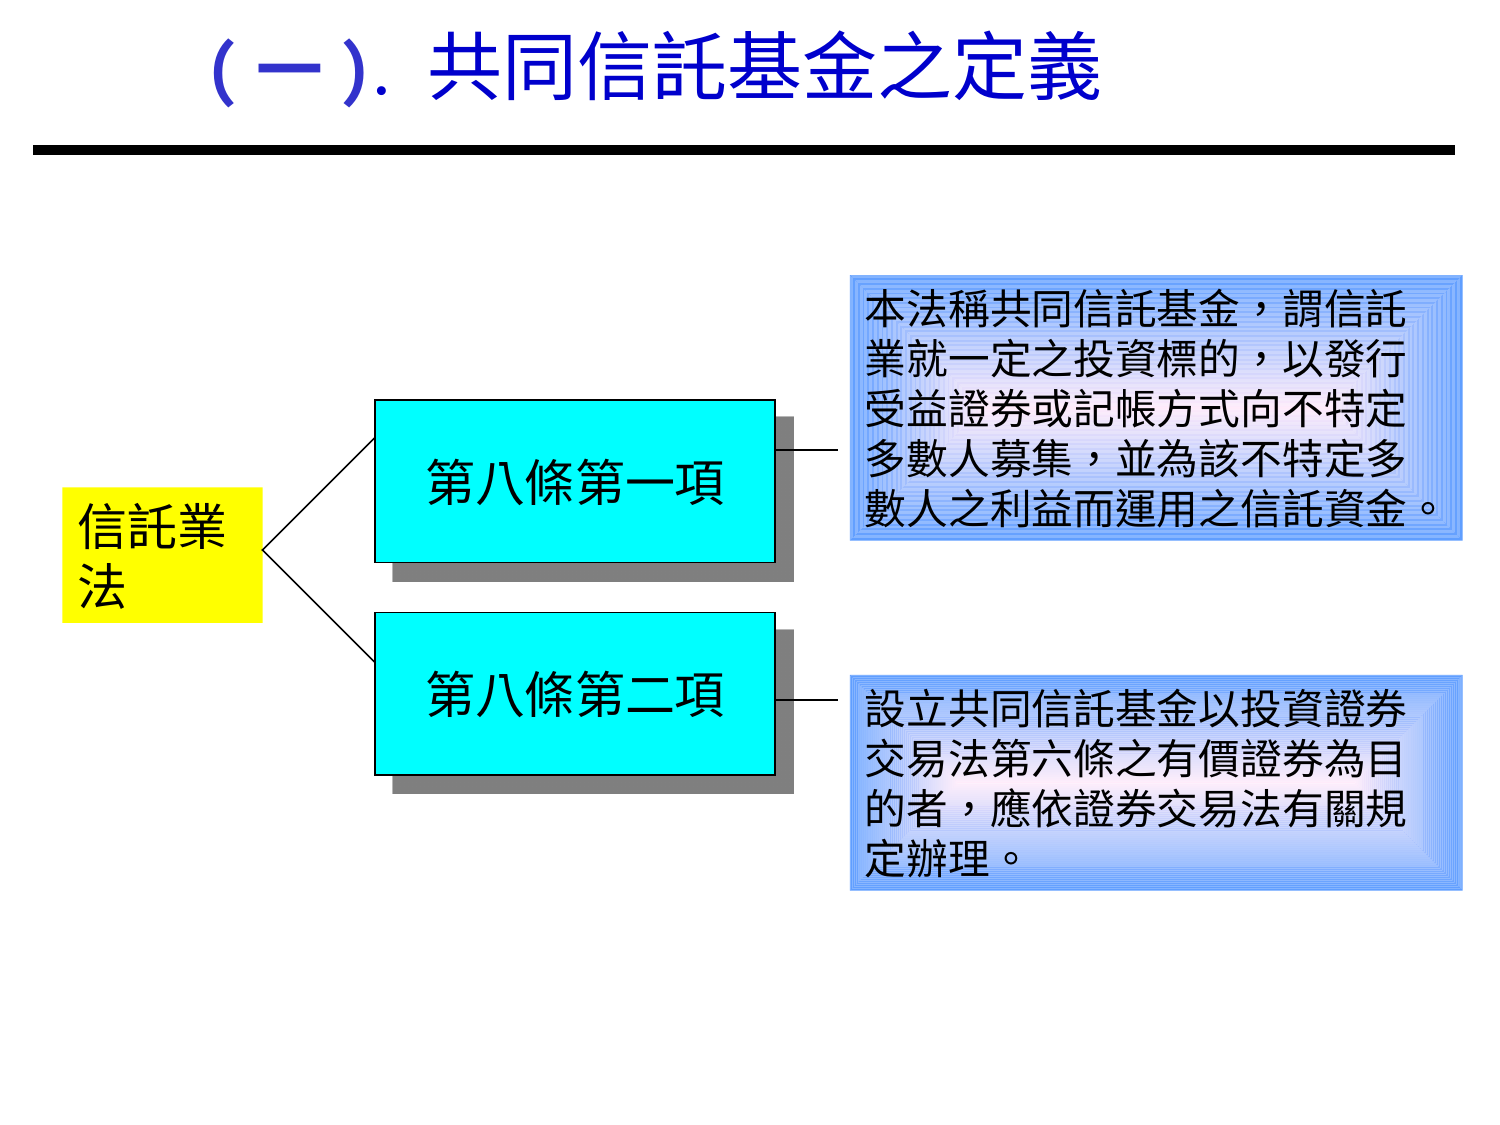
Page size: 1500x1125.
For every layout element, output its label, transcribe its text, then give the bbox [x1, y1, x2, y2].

text_box (一). 共同信託基金之定義 [125, 0, 1376, 118]
text_box 本法稱共同信託基金，謂信託業就一定之投資標的，以發行受益證券或記帳方式向不特定多數人募集，並為該不特定多數人之利益而運用之信託資金。 [849, 275, 1463, 541]
text_box 第八條第二項 [374, 612, 775, 775]
text_box 設立共同信託基金以投資證券交易法第六條之有價證券為目的者，應依證券交易法有關規定辦理。 [849, 674, 1463, 891]
text_box 信託業法 [62, 487, 263, 623]
text_box 第八條第一項 [374, 399, 775, 563]
